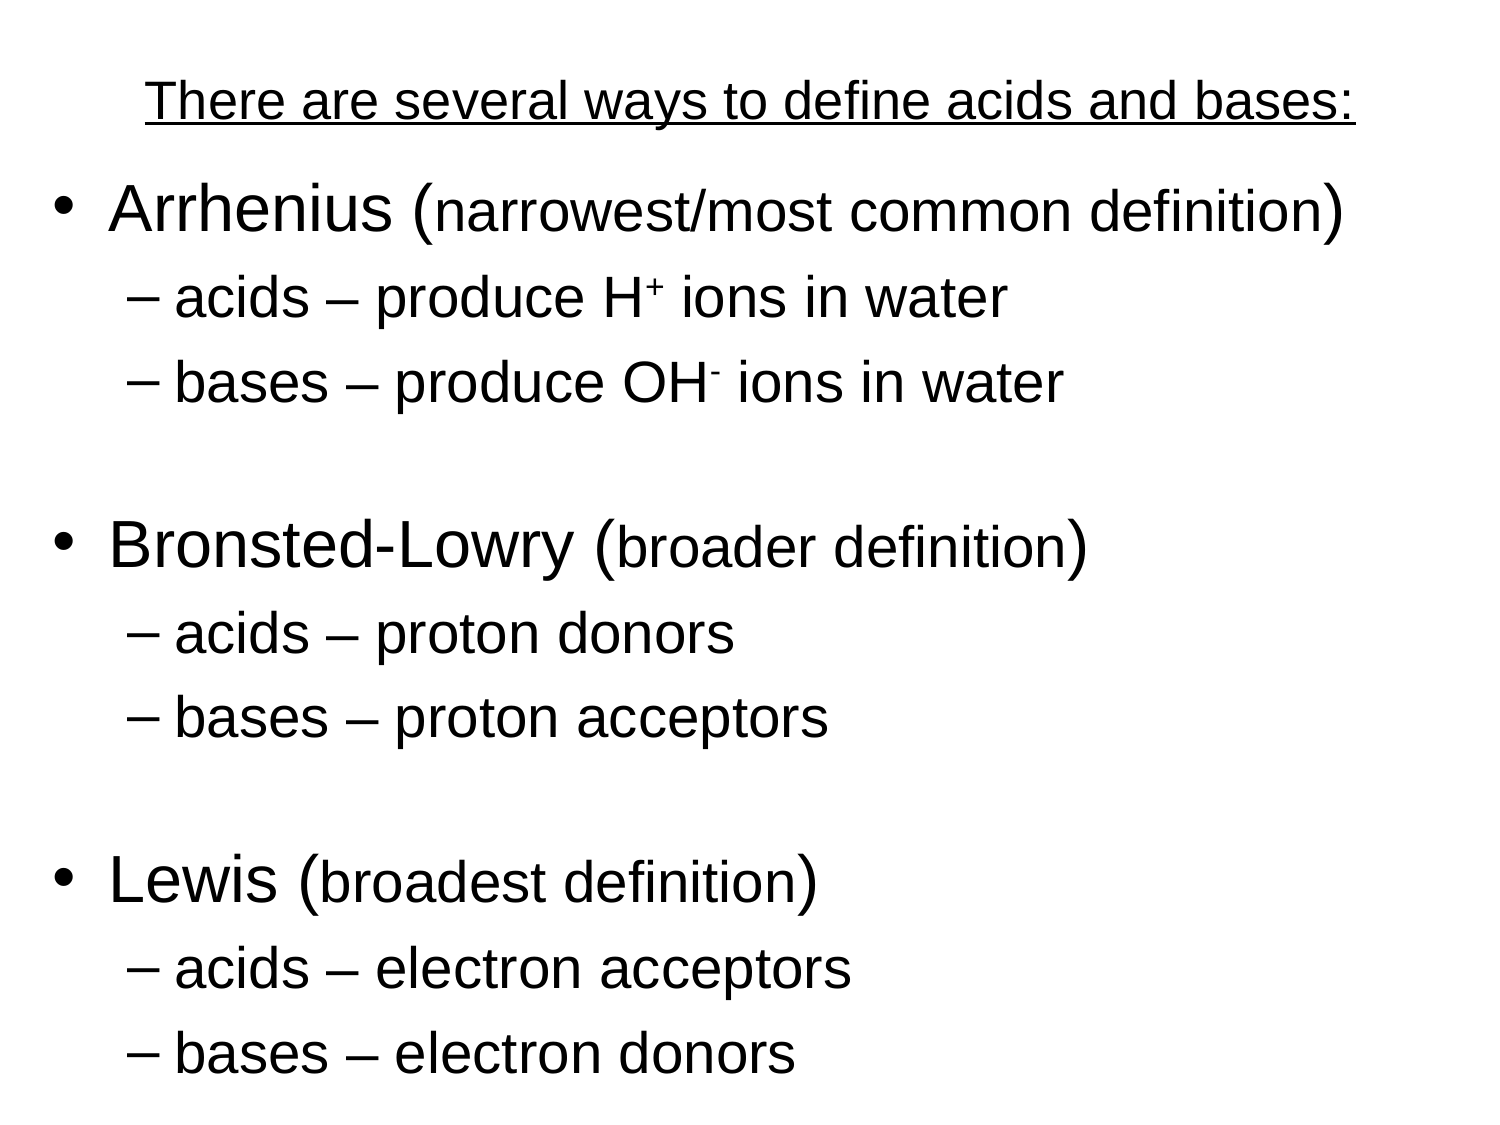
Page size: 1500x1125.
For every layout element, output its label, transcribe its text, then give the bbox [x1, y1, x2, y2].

list Arrhenius (narrowest/most common definition) acids – produce H+ ions in water bases – produce OH- ions in water Bronsted-Lowry (broader definition) acids – proton donors bases – proton acceptors Lewis (broadest definition) acids – electron acceptors bases – electron donors [37, 157, 1426, 1093]
title There are several ways to define acids and bases: [75, 45, 1426, 150]
